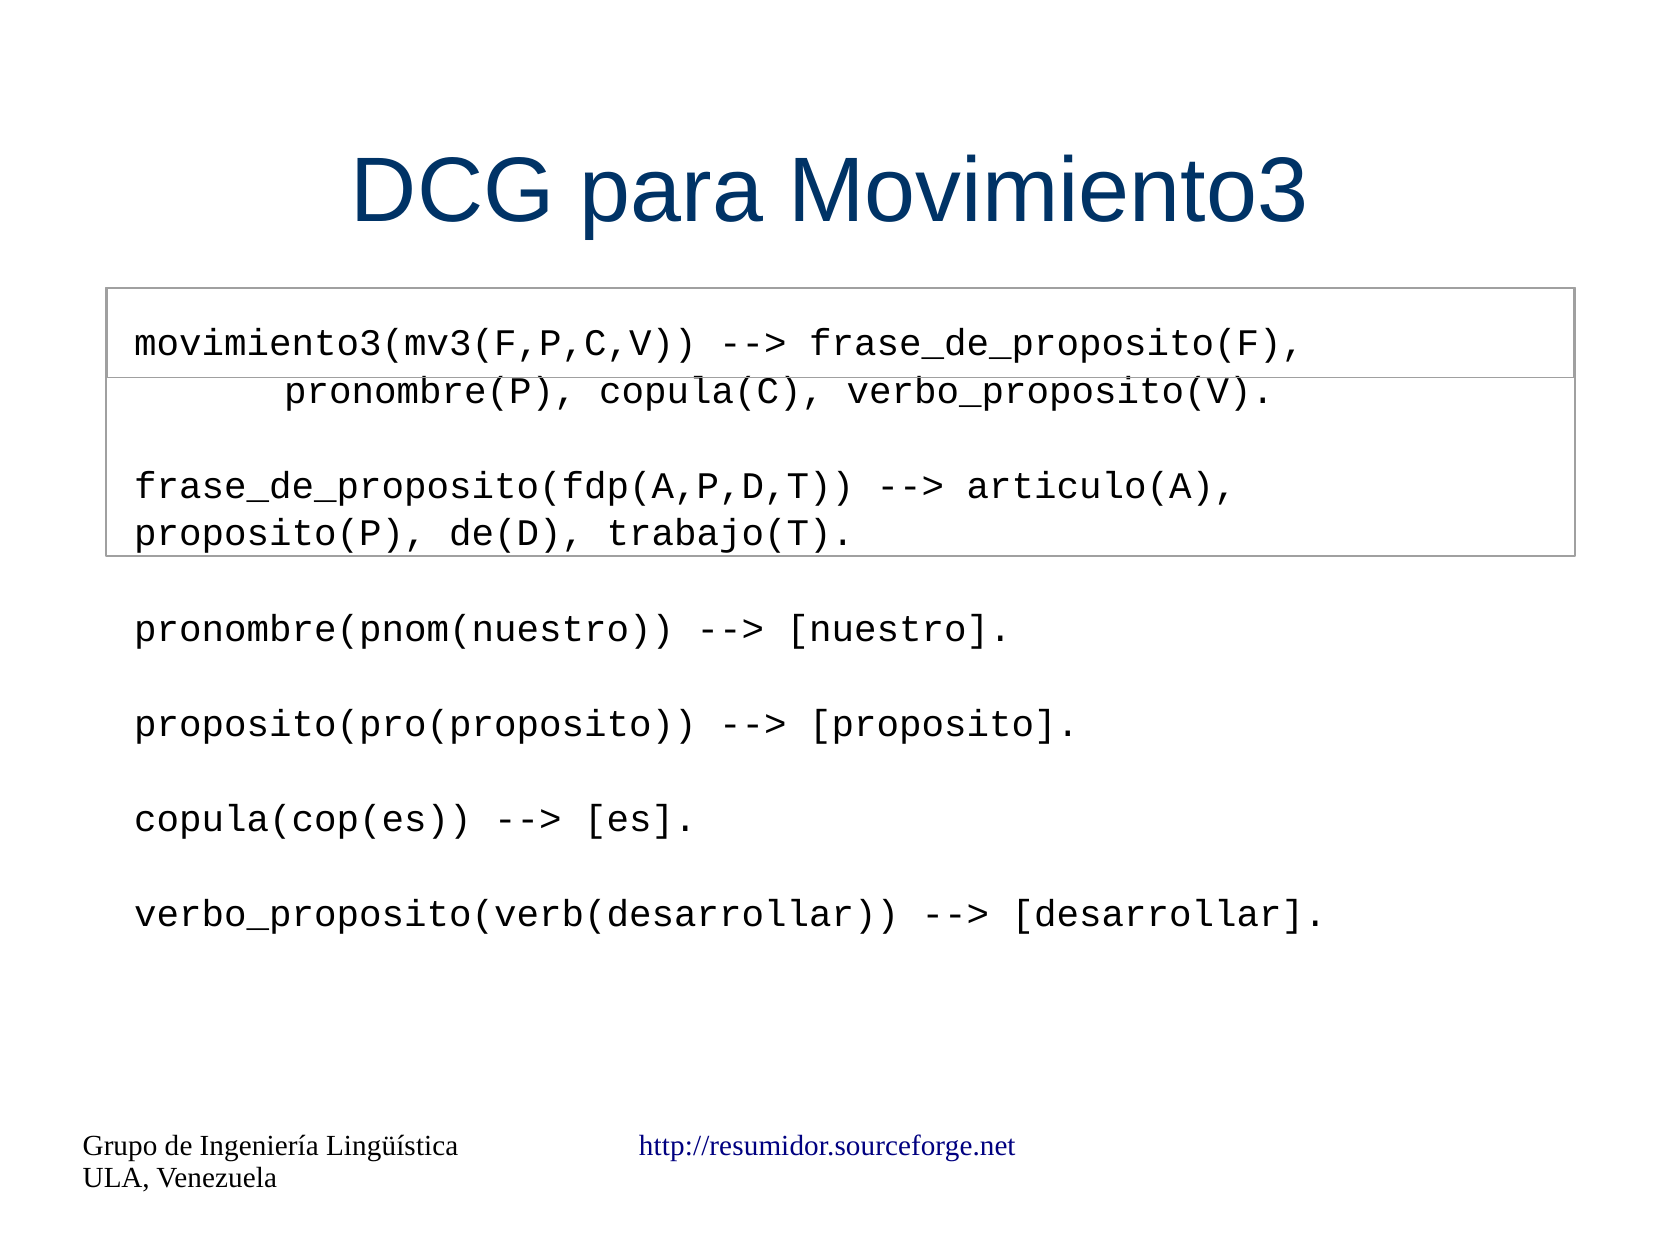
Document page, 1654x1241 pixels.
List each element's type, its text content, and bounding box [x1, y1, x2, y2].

text_box movimiento3(mv3(F,P,C,V)) --> frase_de_proposito(F), pronombre(P), copula(C), verbo_proposito(V). frase_de_proposito(fdp(A,P,D,T)) --> articulo(A), proposito(P), de(D), trabajo(T). pronombre(pnom(nuestro)) --> [nuestro]. proposito(pro(proposito)) --> [proposito]. copula(cop(es)) --> [es]. verbo_proposito(verb(desarrollar)) --> [desarrollar]. [119, 557, 1562, 1088]
text_box movimiento3(mv3(F,P,C,V)) --> frase_de_proposito(F), pronombre(P), copula(C), verbo_proposito(V). frase_de_proposito(fdp(A,P,D,T)) --> articulo(A), proposito(P), de(D), trabajo(T). pronombre(pnom(nuestro)) --> [nuestro]. proposito(pro(proposito)) --> [proposito]. copula(cop(es)) --> [es]. verbo_proposito(verb(desarrollar)) --> [desarrollar]. [119, 289, 1562, 377]
text_box DCG para Movimiento3 [225, 99, 1436, 287]
text_box movimiento3(mv3(F,P,C,V)) --> frase_de_proposito(F), pronombre(P), copula(C), verbo_proposito(V). frase_de_proposito(fdp(A,P,D,T)) --> articulo(A), proposito(P), de(D), trabajo(T). pronombre(pnom(nuestro)) --> [nuestro]. proposito(pro(proposito)) --> [proposito]. copula(cop(es)) --> [es]. verbo_proposito(verb(desarrollar)) --> [desarrollar]. [119, 378, 1562, 555]
